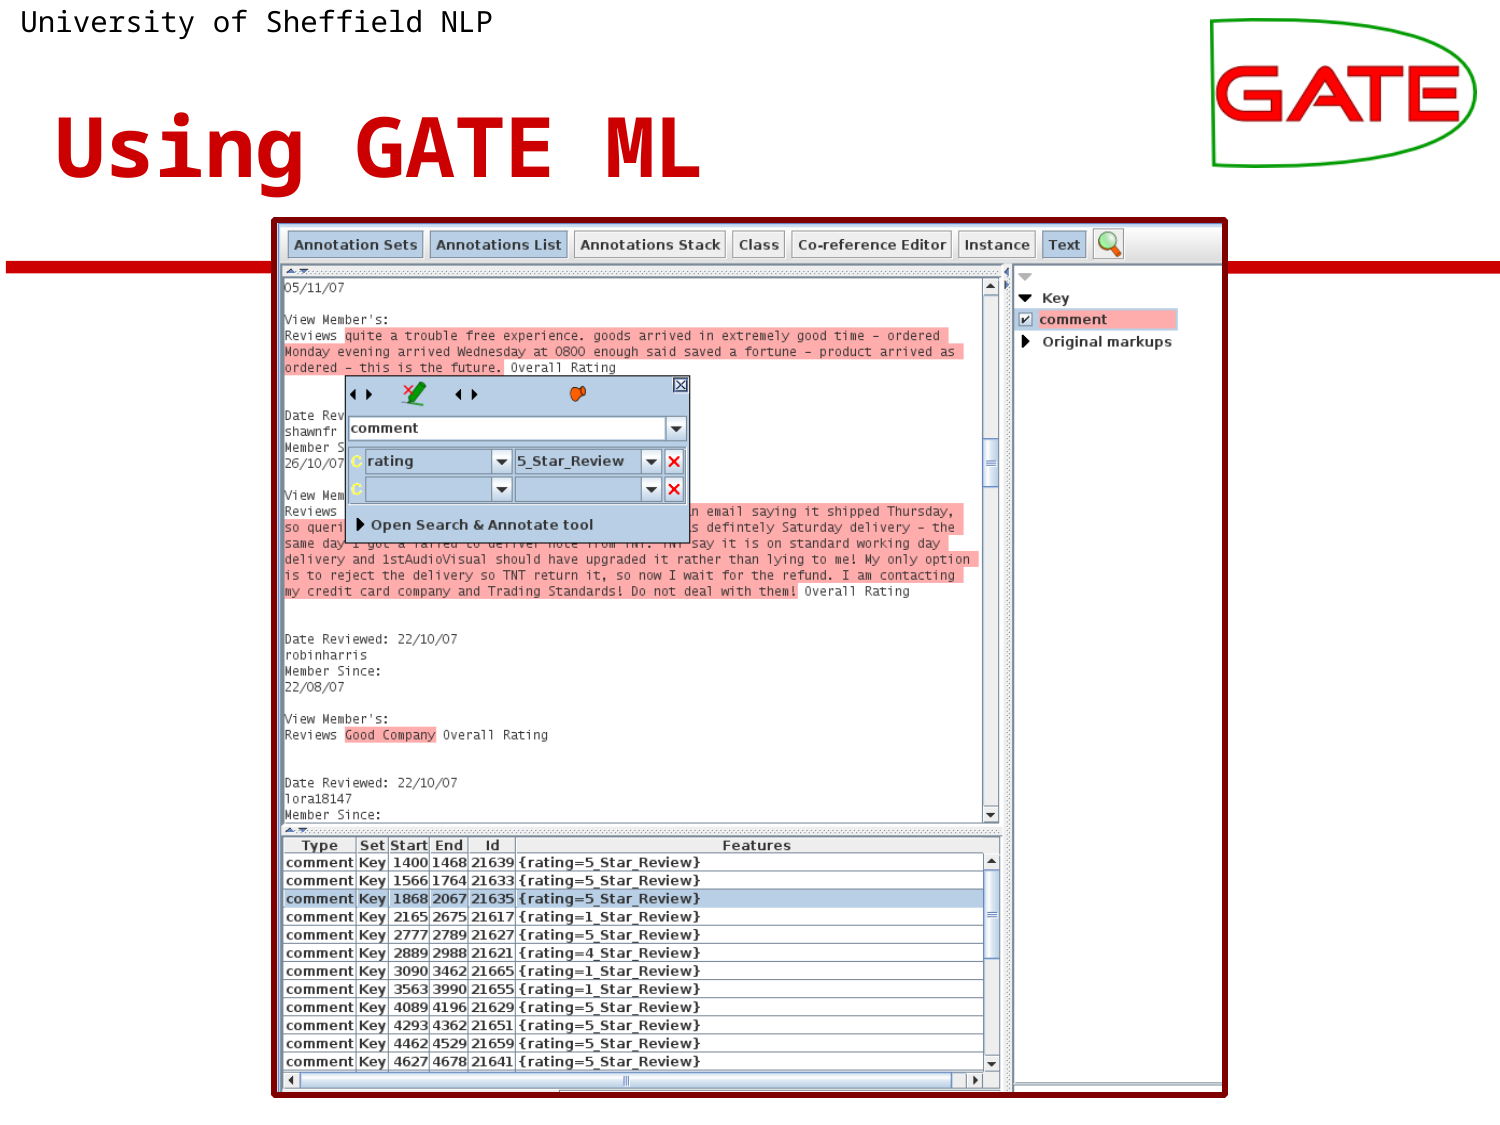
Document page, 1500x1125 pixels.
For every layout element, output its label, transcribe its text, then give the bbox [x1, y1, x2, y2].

title Using GATE ML [41, 37, 1391, 254]
picture [1210, 18, 1477, 168]
picture [277, 222, 1222, 1093]
